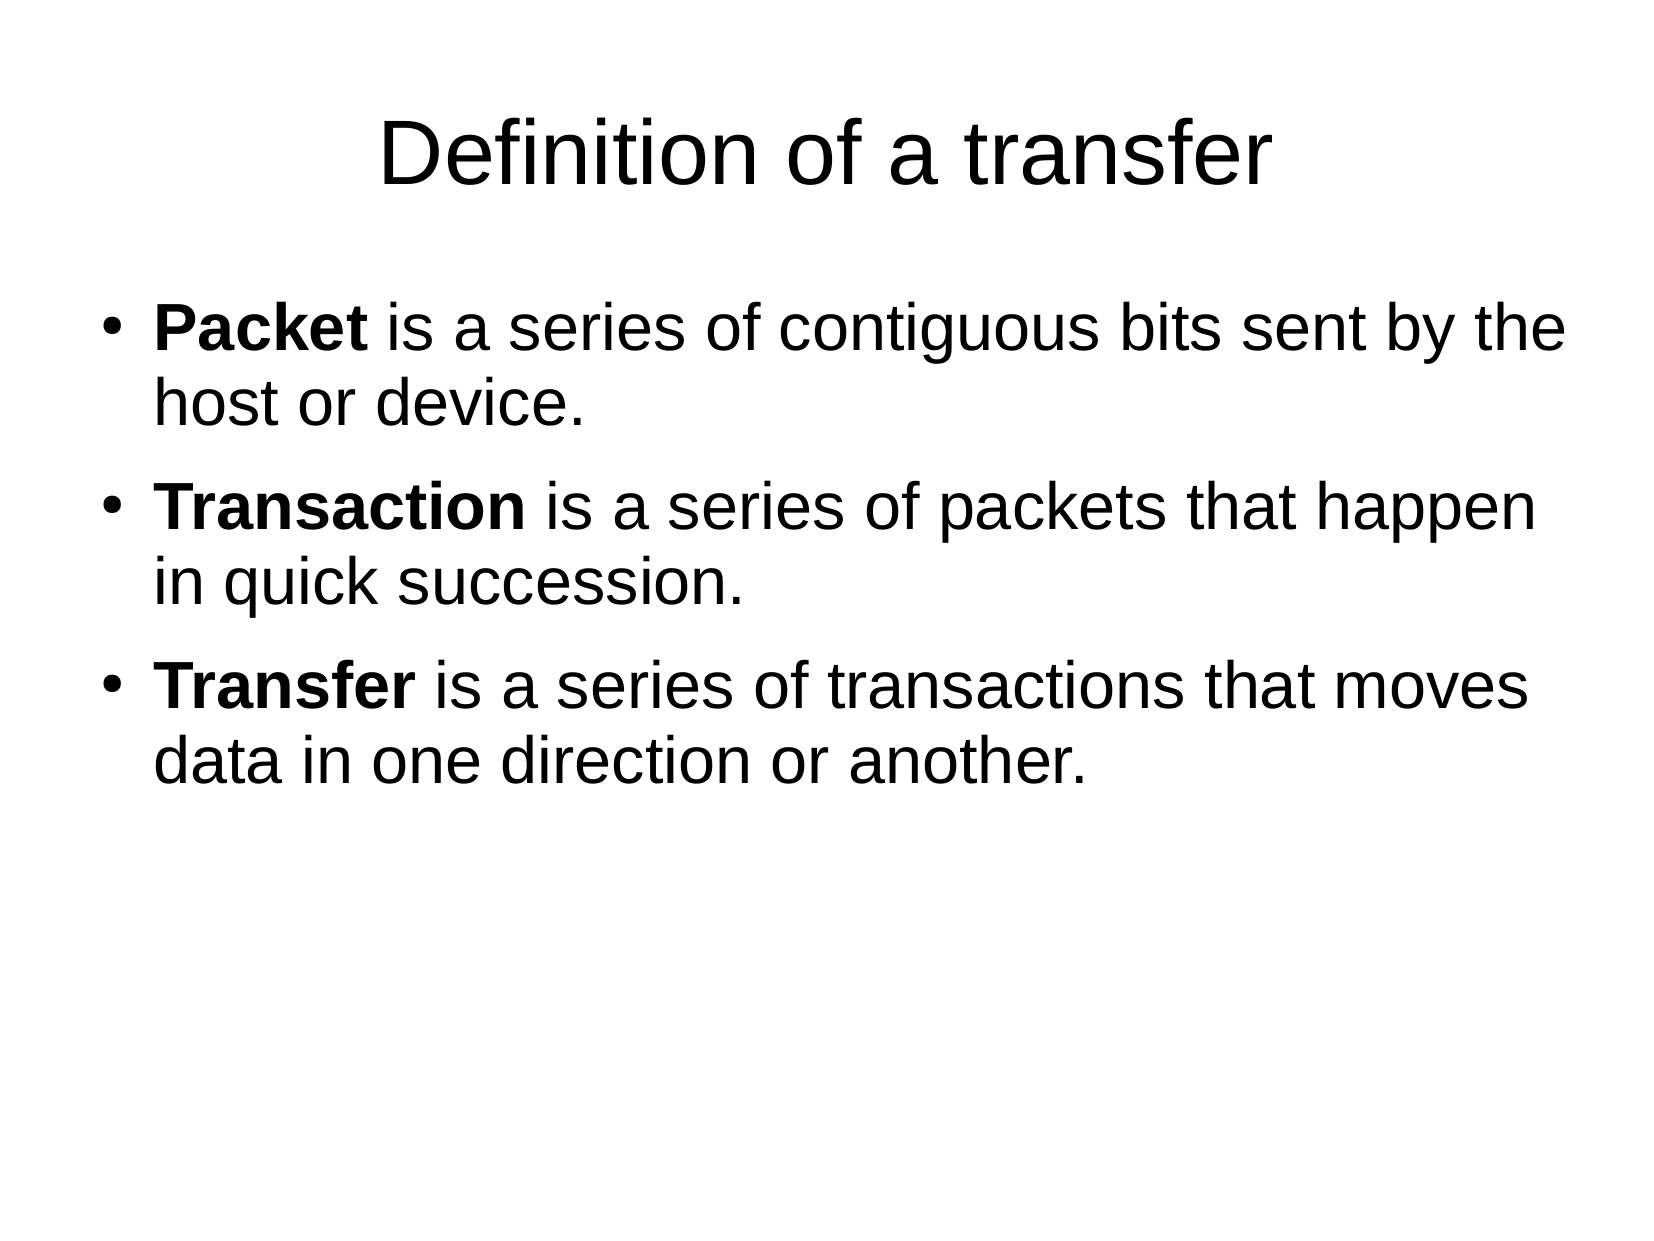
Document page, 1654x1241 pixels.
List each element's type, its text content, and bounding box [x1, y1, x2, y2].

list Packet is a series of contiguous bits sent by the host or device. Transaction is a series of packets that happen in quick succession. Transfer is a series of transactions that moves data in one direction or another. [82, 290, 1571, 1010]
title Definition of a transfer [82, 49, 1571, 257]
